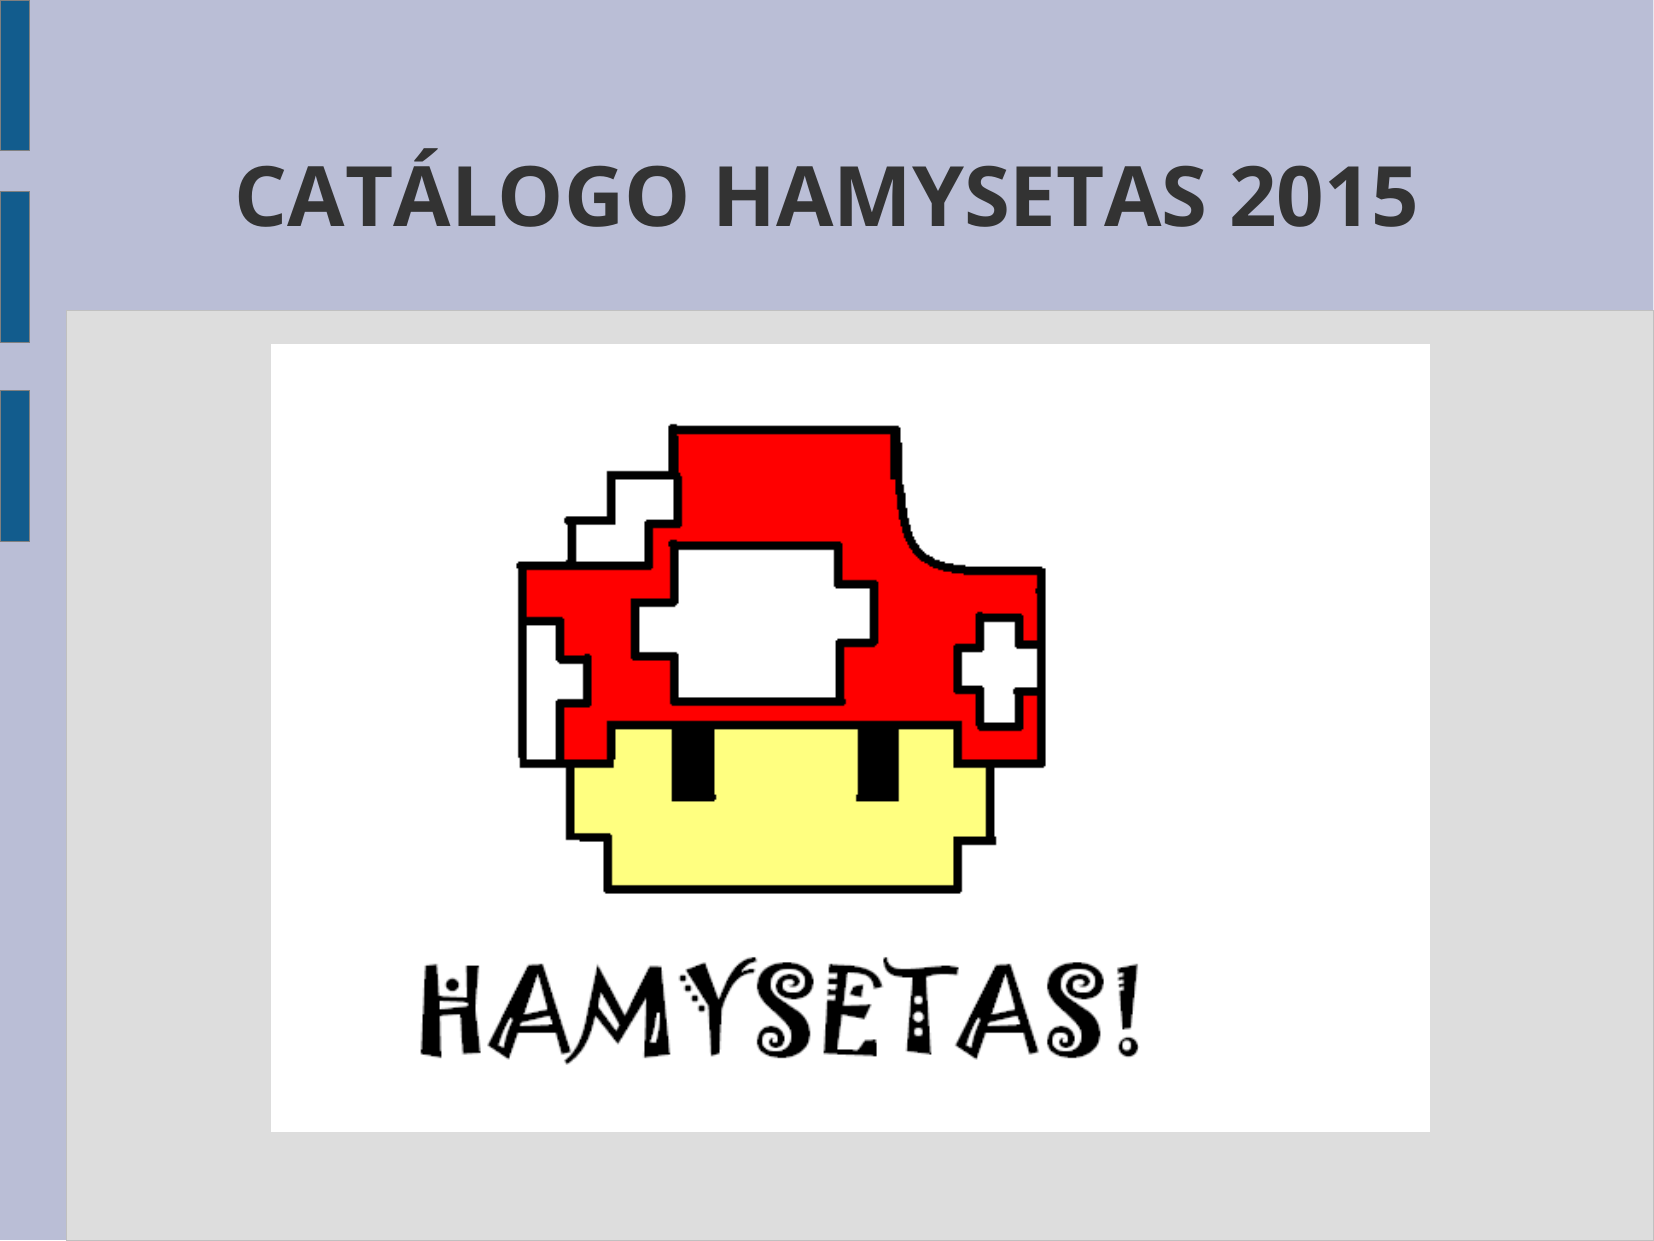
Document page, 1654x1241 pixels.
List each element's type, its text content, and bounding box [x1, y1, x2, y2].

title CATÁLOGO HAMYSETAS 2015 [121, 91, 1534, 299]
picture [271, 344, 1430, 1132]
